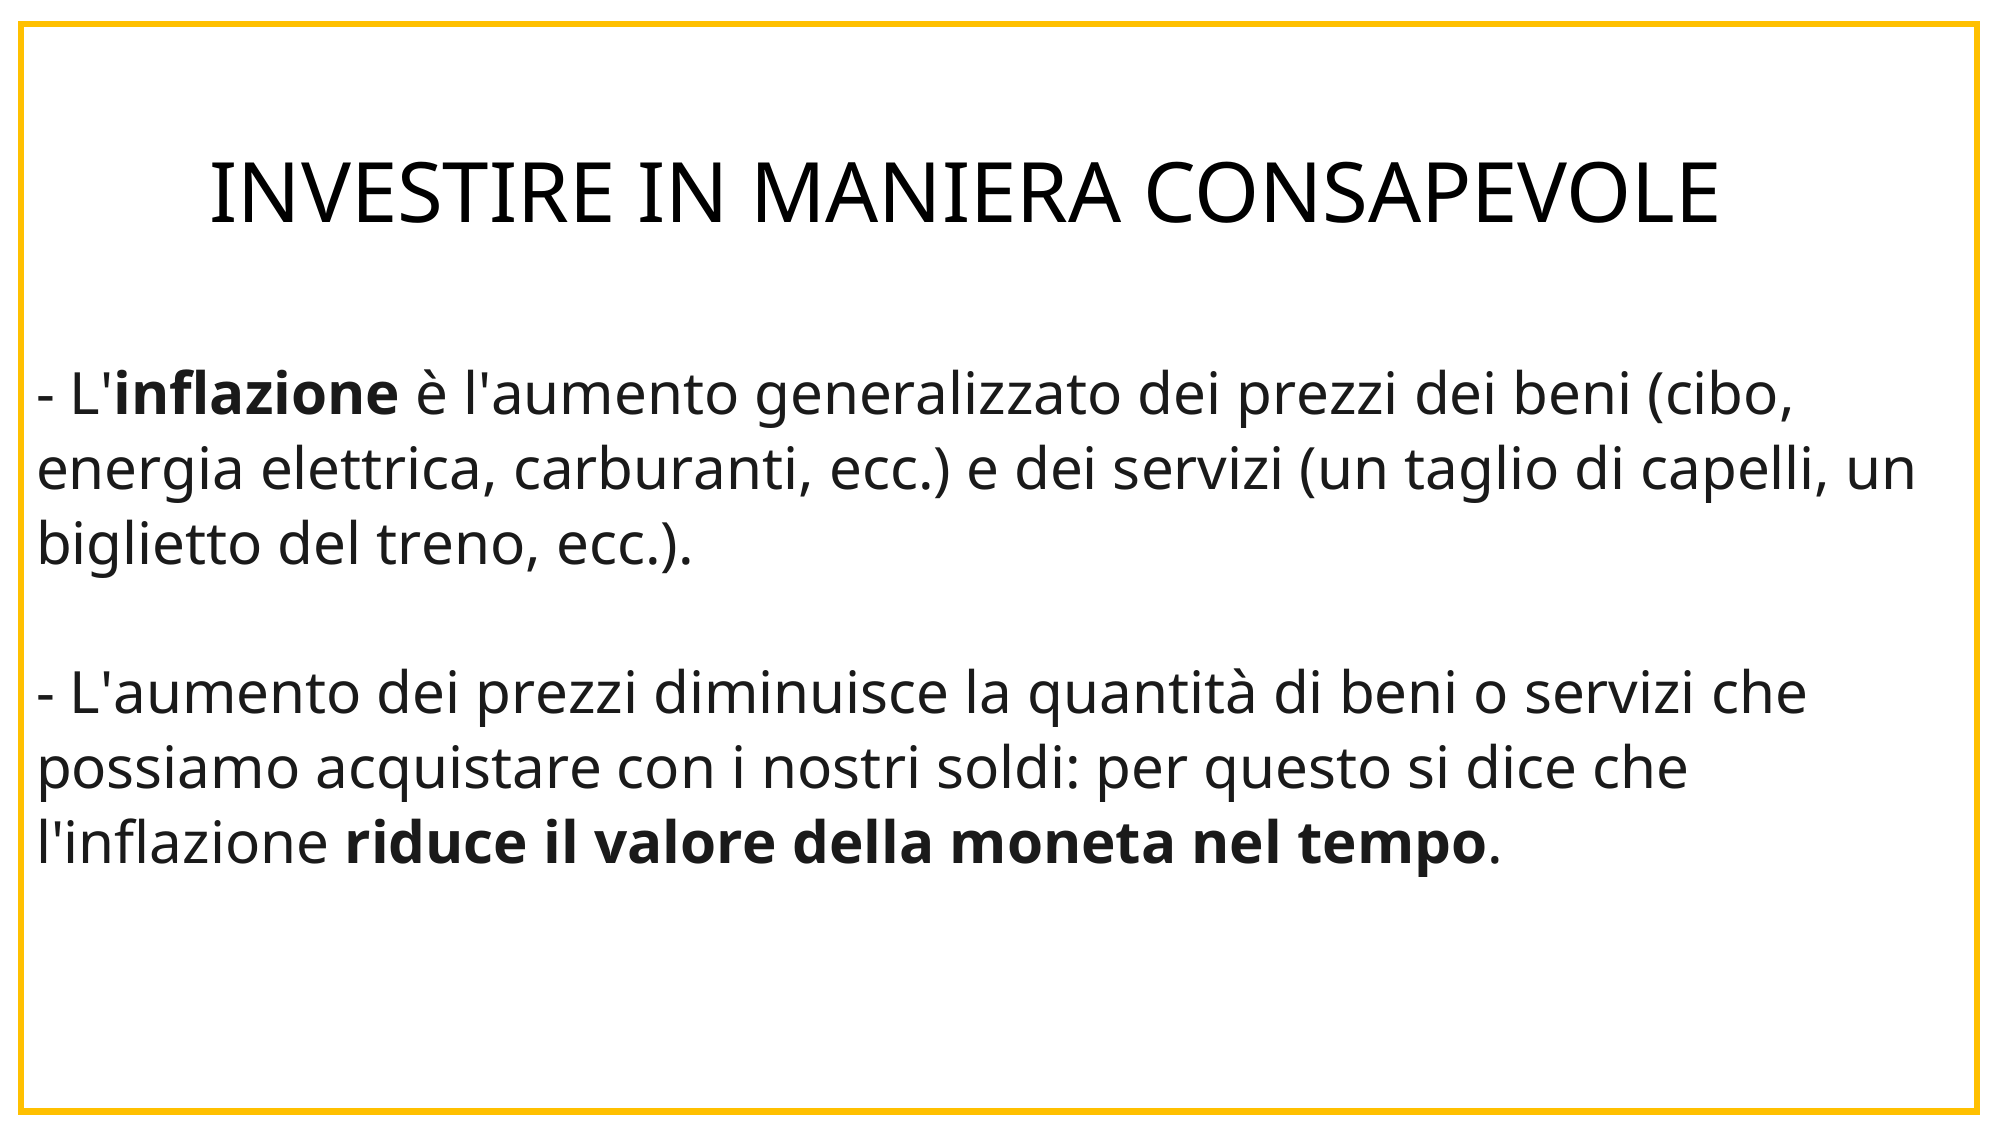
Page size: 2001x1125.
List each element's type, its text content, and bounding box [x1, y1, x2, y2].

text_box INVESTIRE IN MANIERA CONSAPEVOLE - L'inflazione è l'aumento generalizzato dei prezzi dei beni (cibo, energia elettrica, carburanti, ecc.) e dei servizi (un taglio di capelli, un biglietto del treno, ecc.). - L'aumento dei prezzi diminuisce la quantità di beni o servizi che possiamo acquistare con i nostri soldi: per questo si dice che l'inflazione riduce il valore della moneta nel tempo. [21, 24, 1978, 1112]
